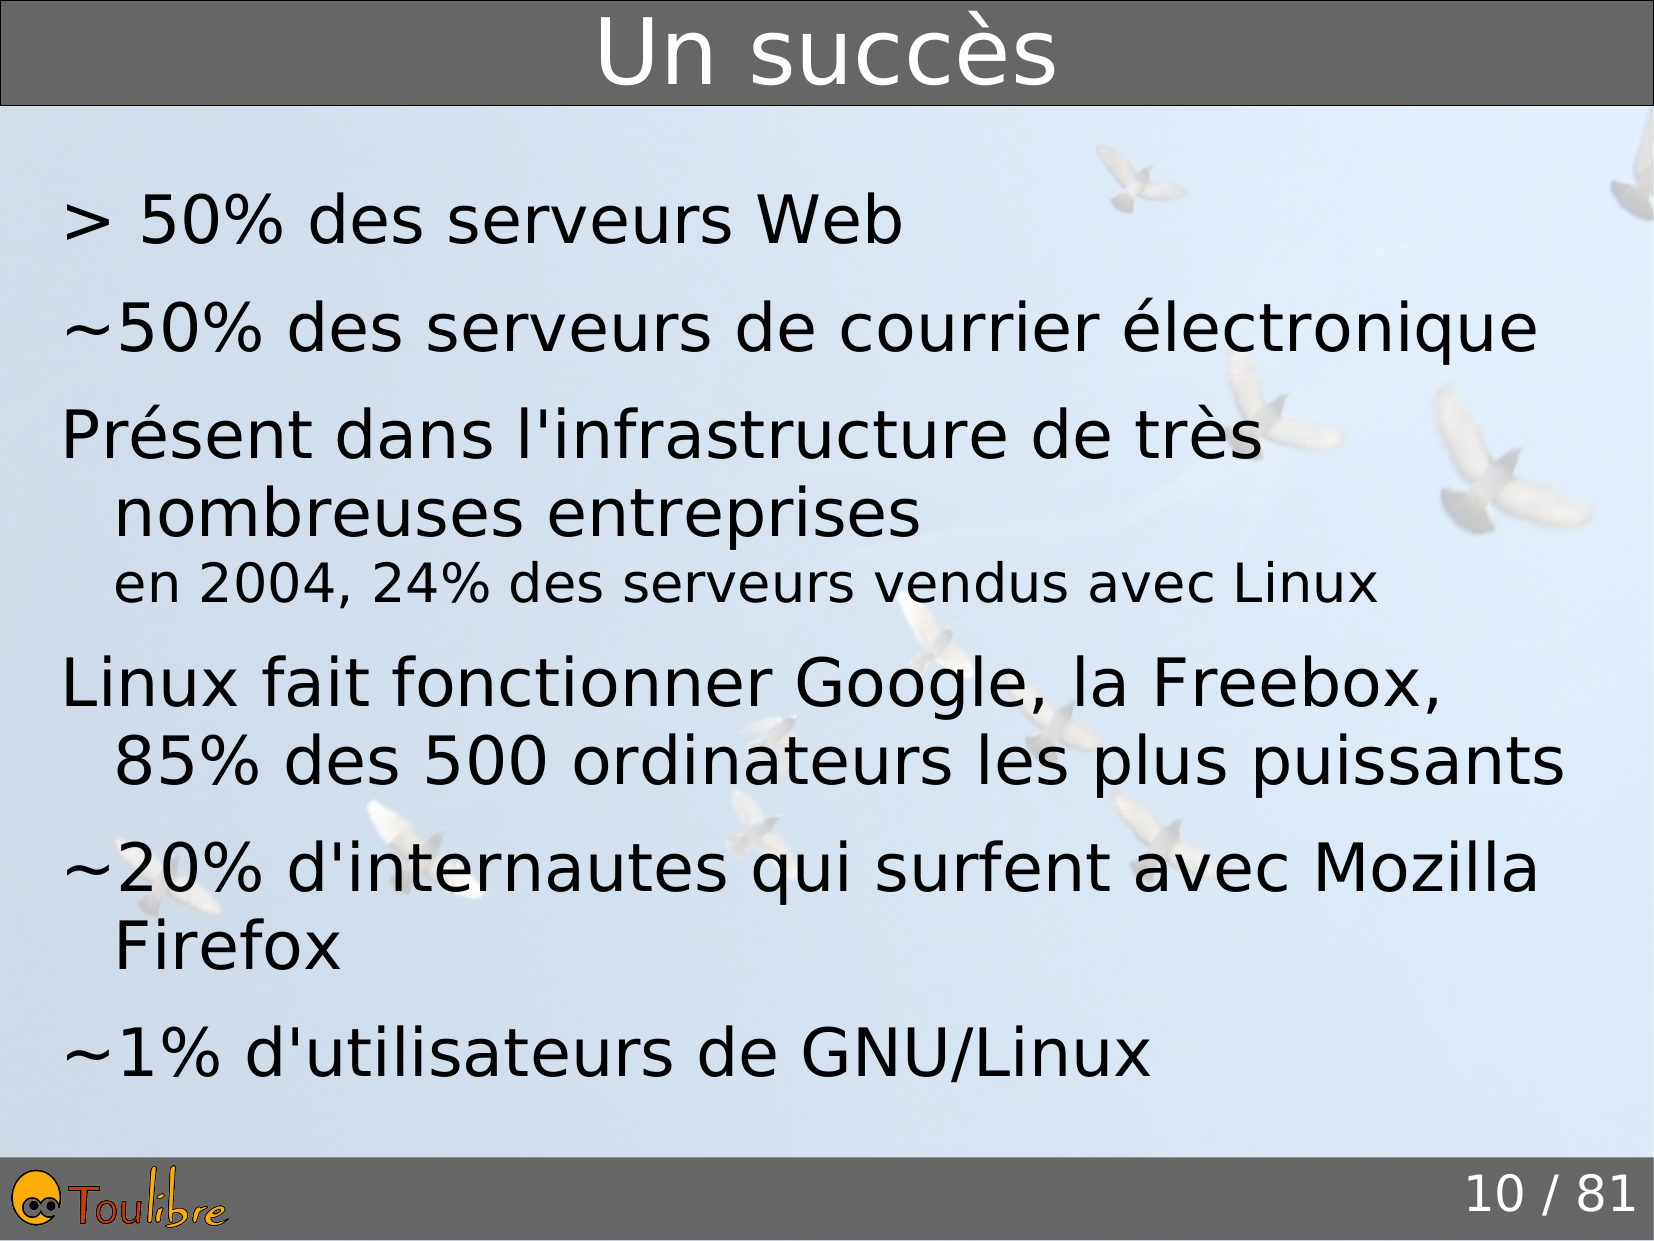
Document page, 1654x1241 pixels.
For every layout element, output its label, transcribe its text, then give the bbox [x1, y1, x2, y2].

picture [11, 1165, 229, 1228]
title Un succès [0, 0, 1654, 107]
list > 50% des serveurs Web ~50% des serveurs de courrier électronique Présent dans l'infrastructure de très nombreuses entreprises en 2004, 24% des serveurs vendus avec Linux Linux fait fonctionner Google, la Freebox, 85% des 500 ordinateurs les plus puissants ~20% d'internautes qui surfent avec Mozilla Firefox ~1% d'utilisateurs de GNU/Linux [43, 181, 1604, 1093]
